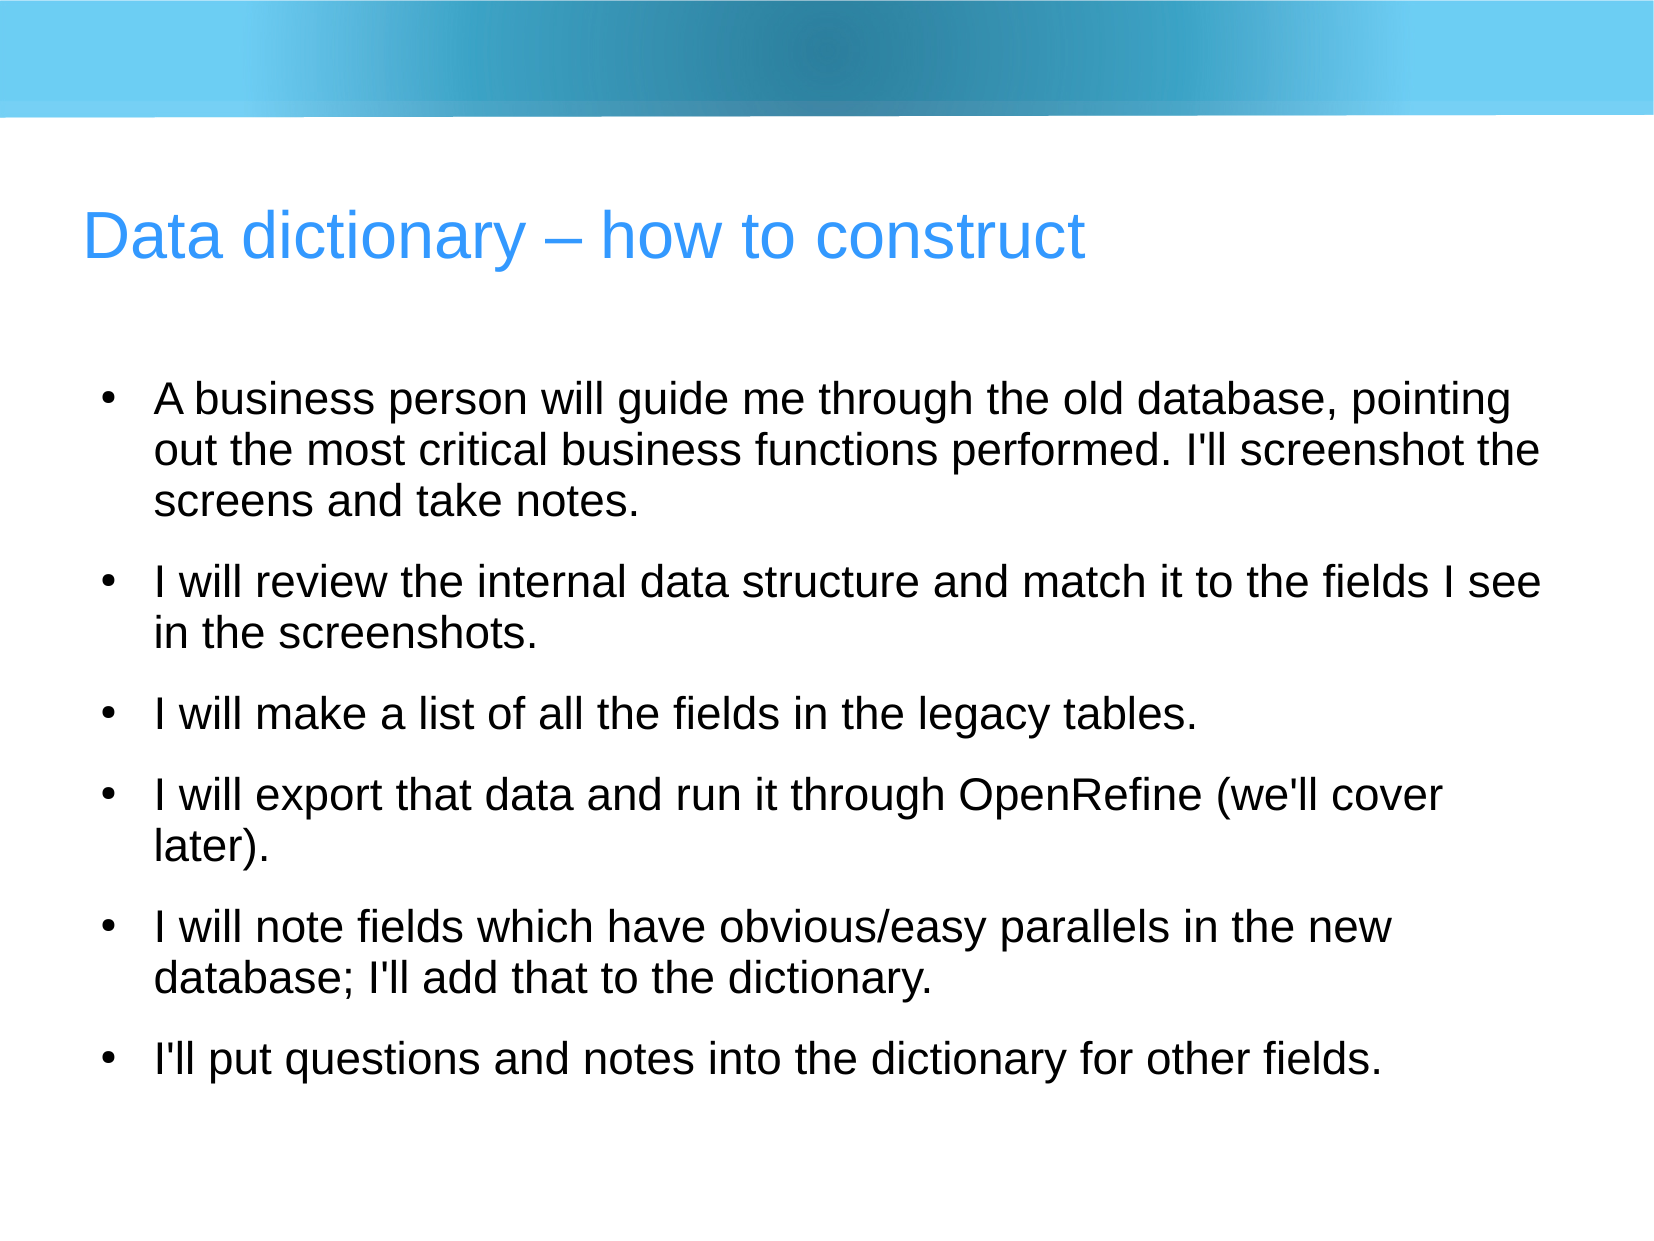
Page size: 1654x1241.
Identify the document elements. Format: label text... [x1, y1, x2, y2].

title Data dictionary – how to construct [82, 132, 1571, 340]
picture [0, 0, 1654, 1241]
list A business person will guide me through the old database, pointing out the most critical business functions performed. I'll screenshot the screens and take notes. I will review the internal data structure and match it to the fields I see in the screenshots. I will make a list of all the fields in the legacy tables. I will export that data and run it through OpenRefine (we'll cover later). I will note fields which have obvious/easy parallels in the new database; I'll add that to the dictionary. I'll put questions and notes into the dictionary for other fields. [82, 372, 1571, 1093]
